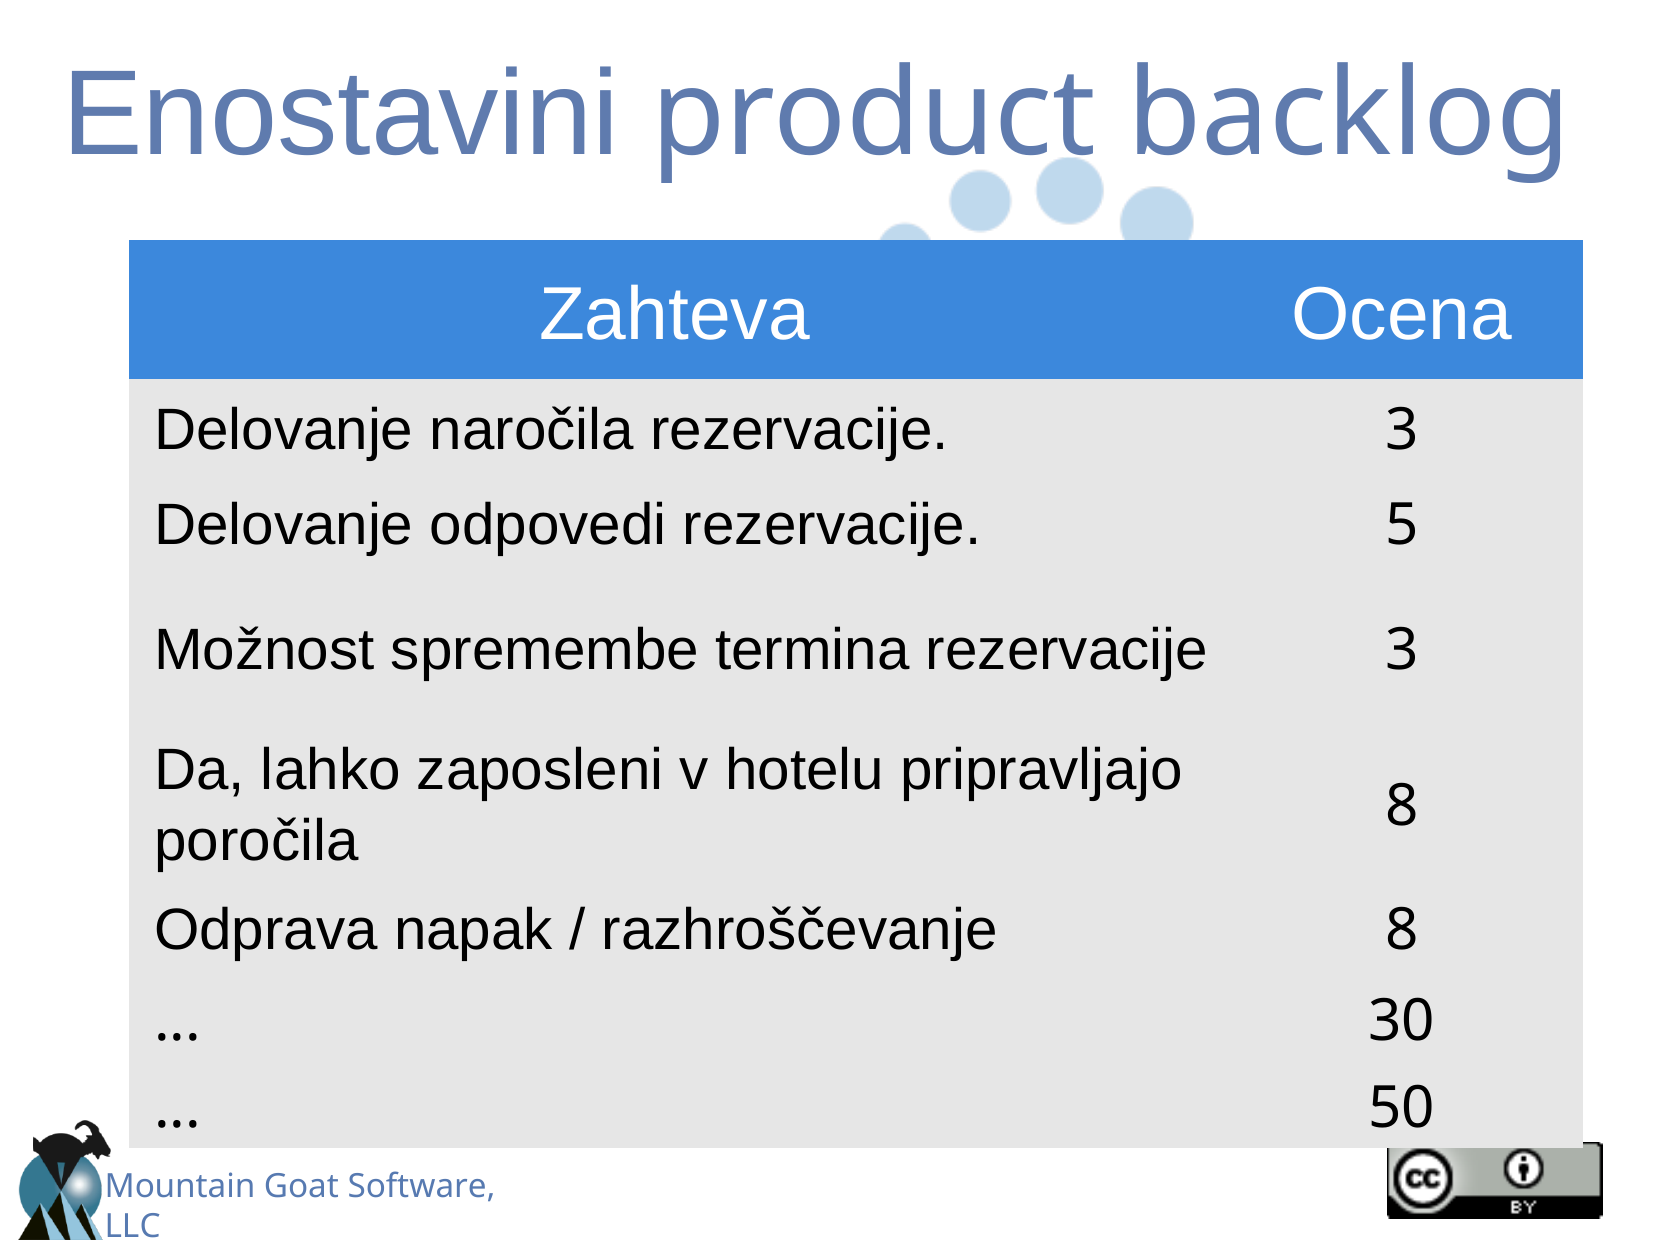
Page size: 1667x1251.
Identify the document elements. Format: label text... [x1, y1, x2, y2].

title Enostavini product backlog [56, 18, 1609, 194]
picture [18, 1120, 111, 1240]
picture [835, 194, 1563, 240]
table_cell 3 [1221, 379, 1583, 474]
table_cell 30 [1221, 973, 1583, 1060]
picture [1387, 1142, 1603, 1219]
table_cell ... [129, 973, 1221, 1060]
table_header Zahteva [129, 240, 1221, 379]
table_cell Možnost spremembe termina rezervacije [129, 569, 1221, 724]
table_cell Odprava napak / razhroščevanje [129, 879, 1221, 973]
table_cell 5 [1221, 474, 1583, 569]
table_cell Da, lahko zaposleni v hotelu pripravljajo poročila [129, 724, 1221, 879]
table_cell 50 [1221, 1060, 1583, 1148]
table_cell Delovanje naročila rezervacije. [129, 379, 1221, 474]
table_cell Delovanje odpovedi rezervacije. [129, 474, 1221, 569]
table_cell ... [129, 1060, 1221, 1148]
table_cell 8 [1221, 724, 1583, 879]
table_cell 8 [1221, 879, 1583, 973]
table_cell 3 [1221, 569, 1583, 724]
table_header Ocena [1221, 240, 1583, 379]
